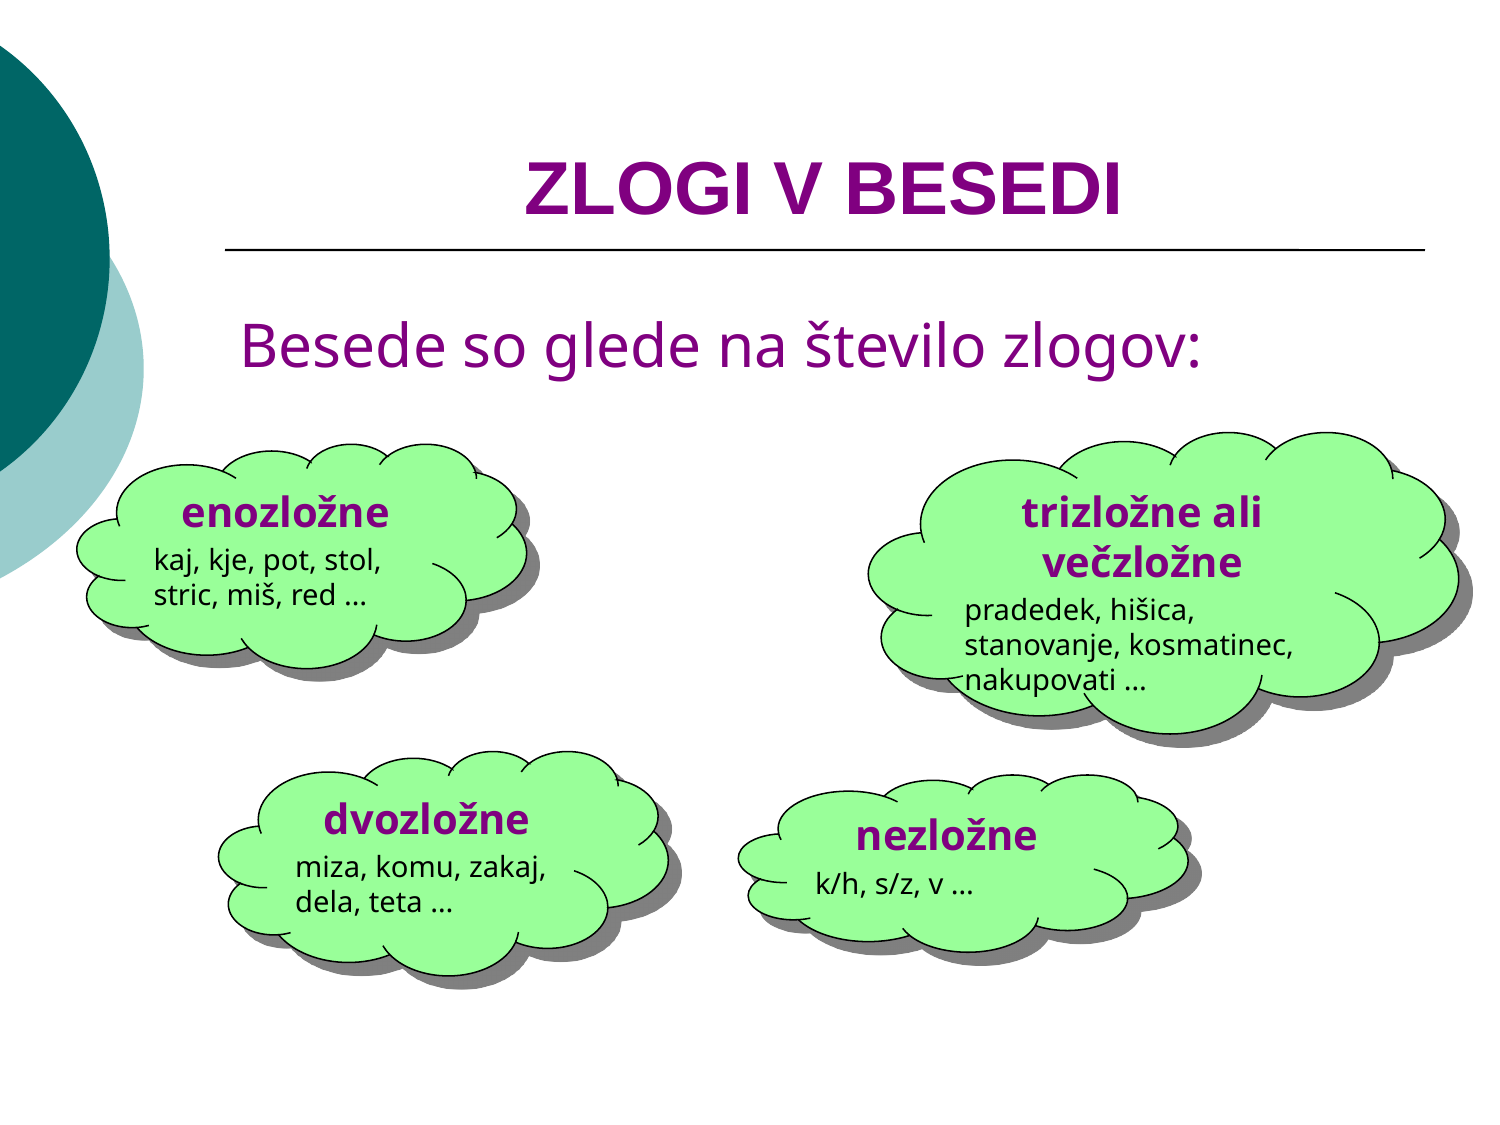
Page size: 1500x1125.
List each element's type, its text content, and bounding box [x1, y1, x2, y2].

list Besede so glede na število zlogov: [224, 299, 1425, 398]
text_box trizložne ali večzložne pradedek, hišica, stanovanje, kosmatinec, nakupovati … [868, 432, 1459, 734]
title ZLOGI V BESEDI [224, 49, 1425, 237]
text_box enozložne kaj, kje, pot, stol, stric, miš, red … [76, 444, 527, 669]
text_box dvozložne miza, komu, zakaj, dela, teta … [218, 751, 669, 976]
text_box nezložne k/h, s/z, v … [738, 774, 1189, 953]
